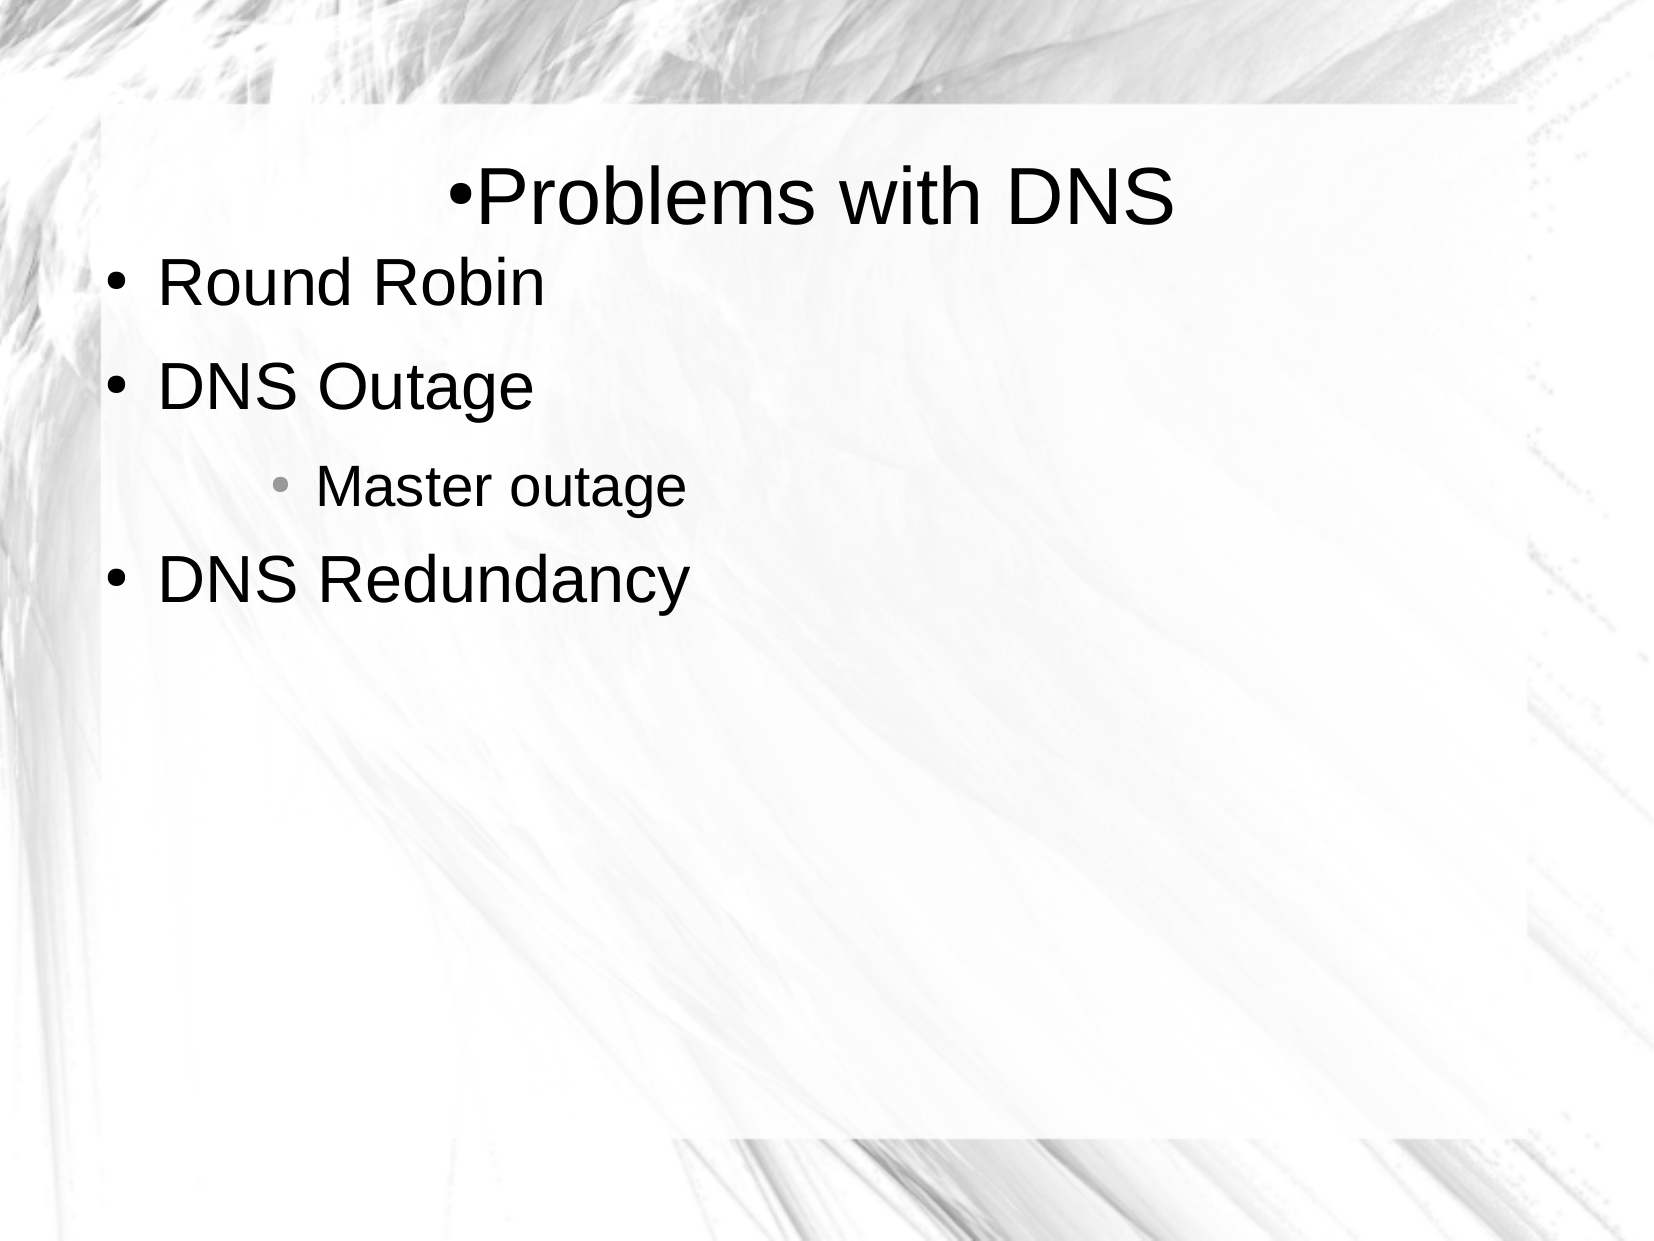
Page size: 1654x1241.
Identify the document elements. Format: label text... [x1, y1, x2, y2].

list Round Robin DNS Outage Master outage DNS Redundancy [86, 244, 1576, 1039]
picture [0, 0, 1654, 1241]
title Problems with DNS [118, 112, 1506, 244]
